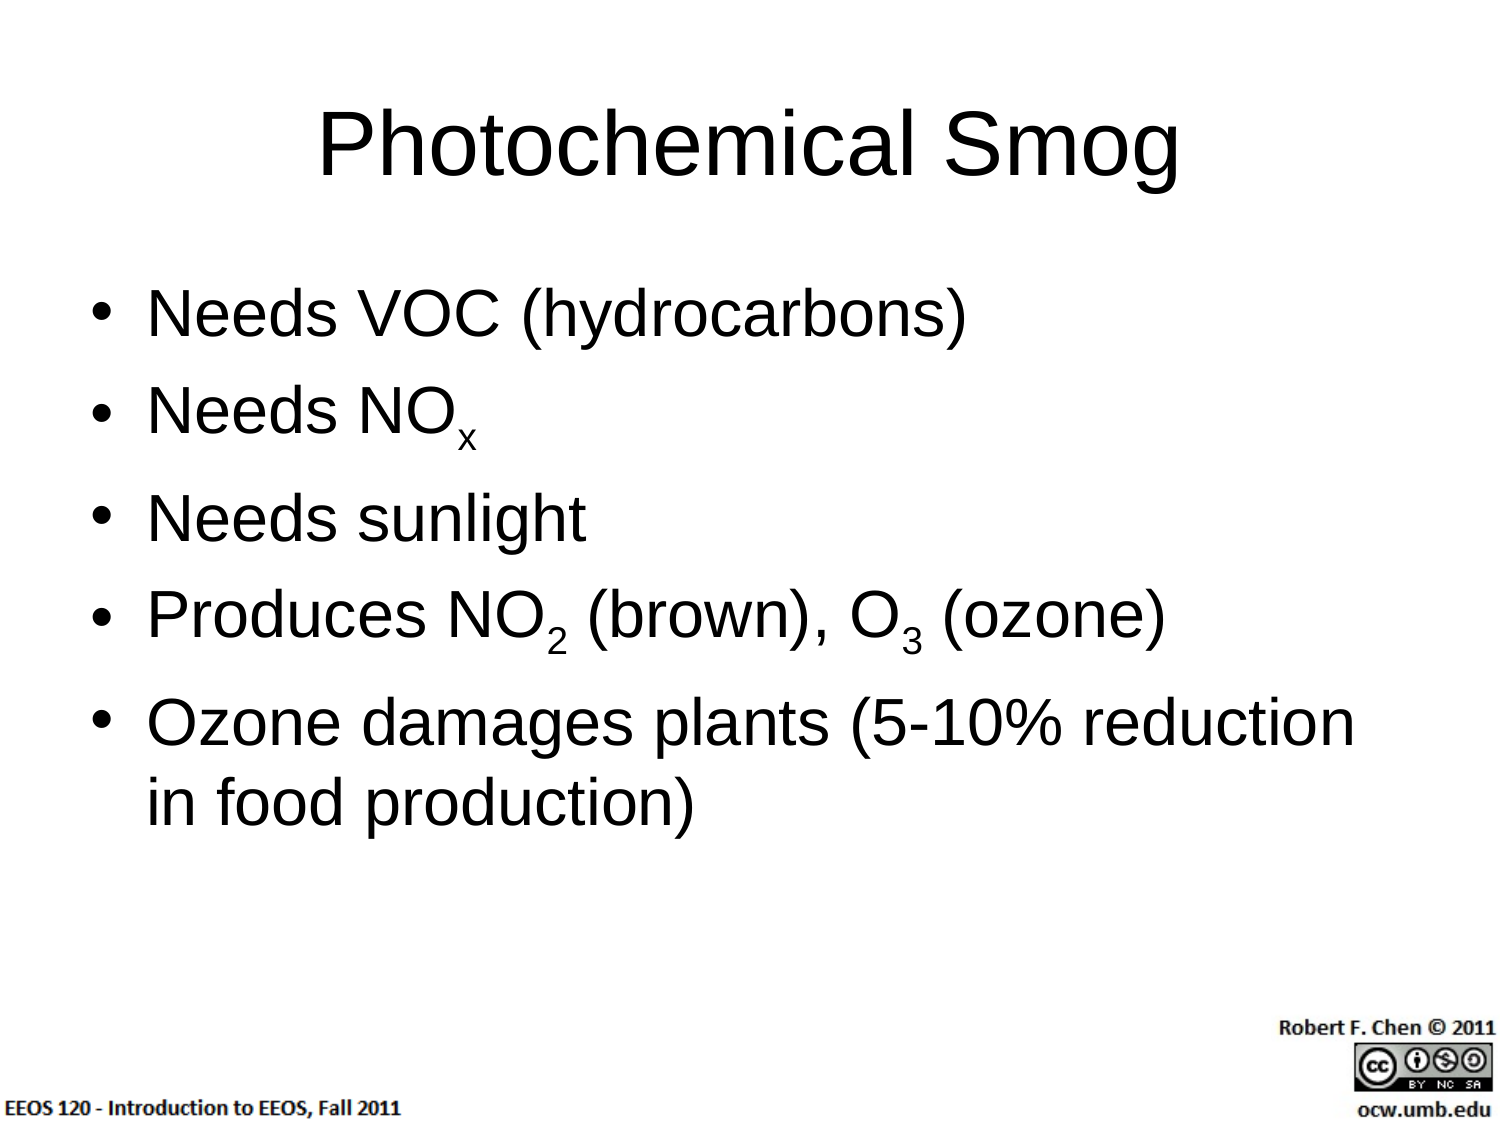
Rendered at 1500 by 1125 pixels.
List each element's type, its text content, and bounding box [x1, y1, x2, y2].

picture [1271, 1013, 1500, 1125]
title Photochemical Smog [75, 45, 1426, 233]
list Needs VOC (hydrocarbons) Needs NOx Needs sunlight Produces NO2 (brown), O3 (ozone) Ozone damages plants (5-10% reduction in food production) [75, 262, 1426, 1006]
picture [0, 1090, 406, 1125]
